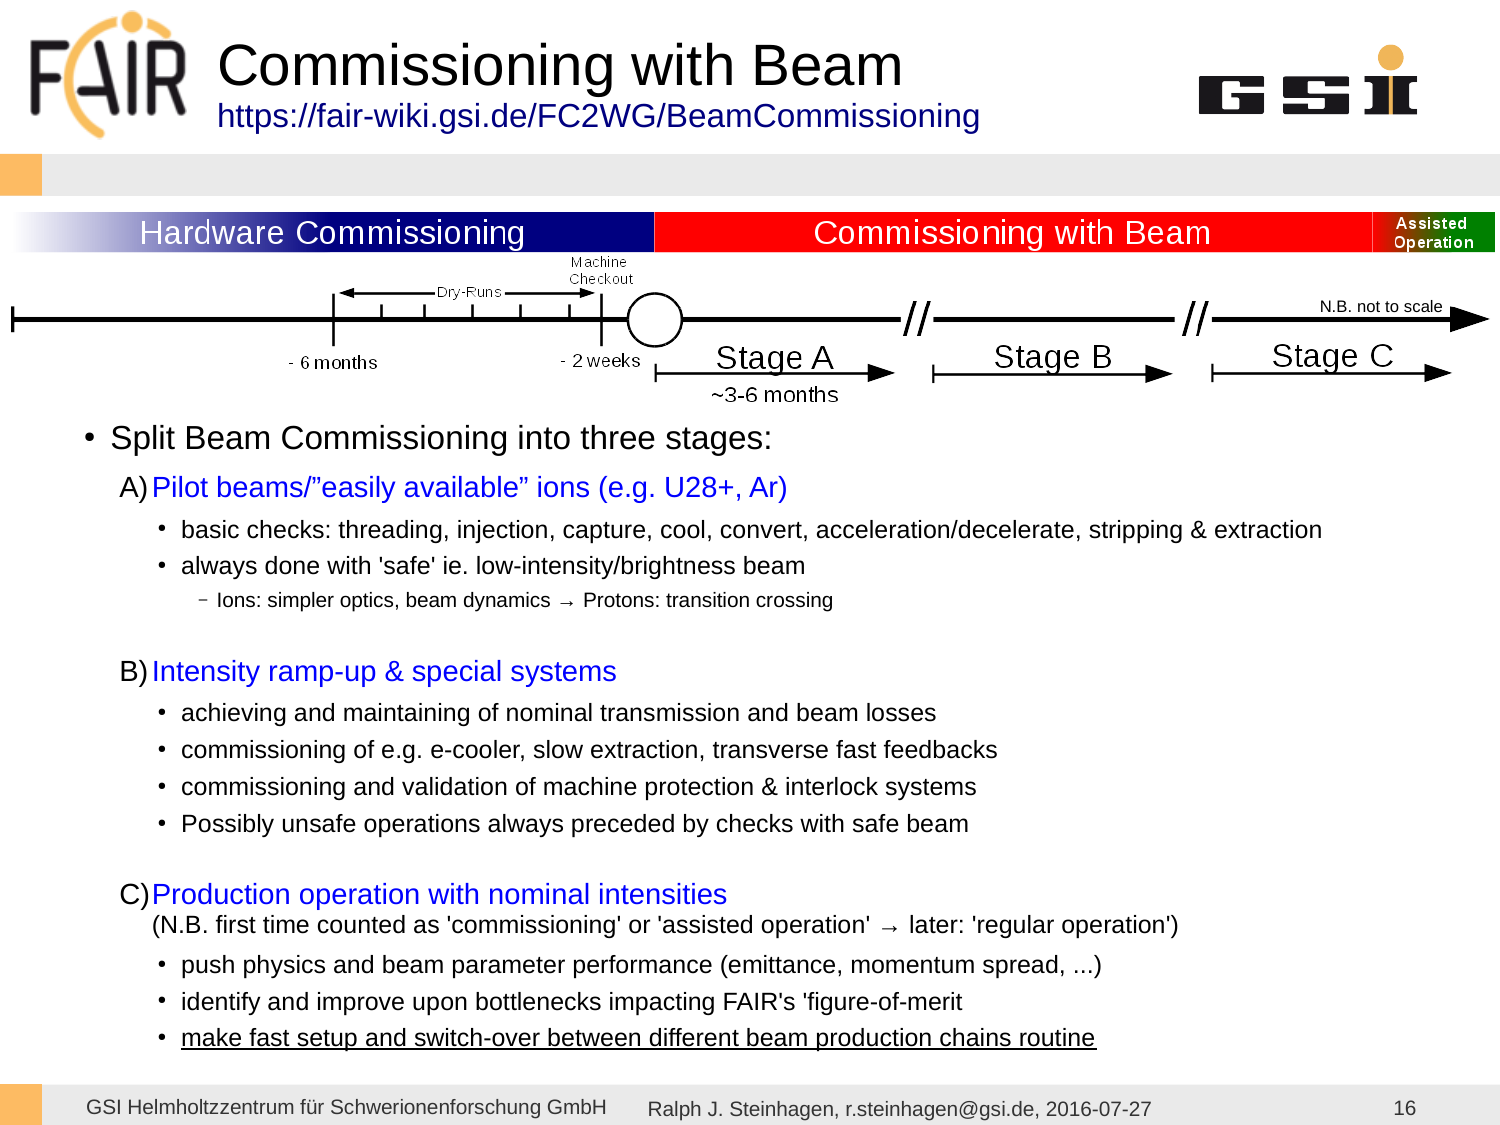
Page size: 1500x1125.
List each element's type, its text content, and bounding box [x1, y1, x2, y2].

picture [30, 9, 187, 141]
picture [1197, 42, 1419, 117]
text_box N.B. not to scale [1305, 289, 1459, 324]
title Commissioning with Beam https://fair-wiki.gsi.de/FC2WG/BeamCommissioning [217, 20, 1180, 147]
list Split Beam Commissioning into three stages: Pilot beams/”easily available” ions (e.g. U28+, Ar) basic checks: threading, injection, capture, cool, convert, acceleration/decelerate, stripping & extraction always done with 'safe' ie. low-intensity/brightness beam Ions: simpler optics, beam dynamics → Protons: transition crossing Intensity ramp-up & special systems achieving and maintaining of nominal transmission and beam losses commissioning of e.g. e-cooler, slow extraction, transverse fast feedbacks commissioning and validation of machine protection & interlock systems Possibly unsafe operations always preceded by checks with safe beam Production operation with nominal intensities (N.B. first time counted as 'commissioning' or 'assisted operation' → later: 'regular operation') push physics and beam parameter performance (emittance, momentum spread, ...) identify and improve upon bottlenecks impacting FAIR's 'figure-of-merit make fast setup and switch-over between different beam production chains routine [75, 419, 1425, 1063]
picture [10, 212, 1495, 402]
